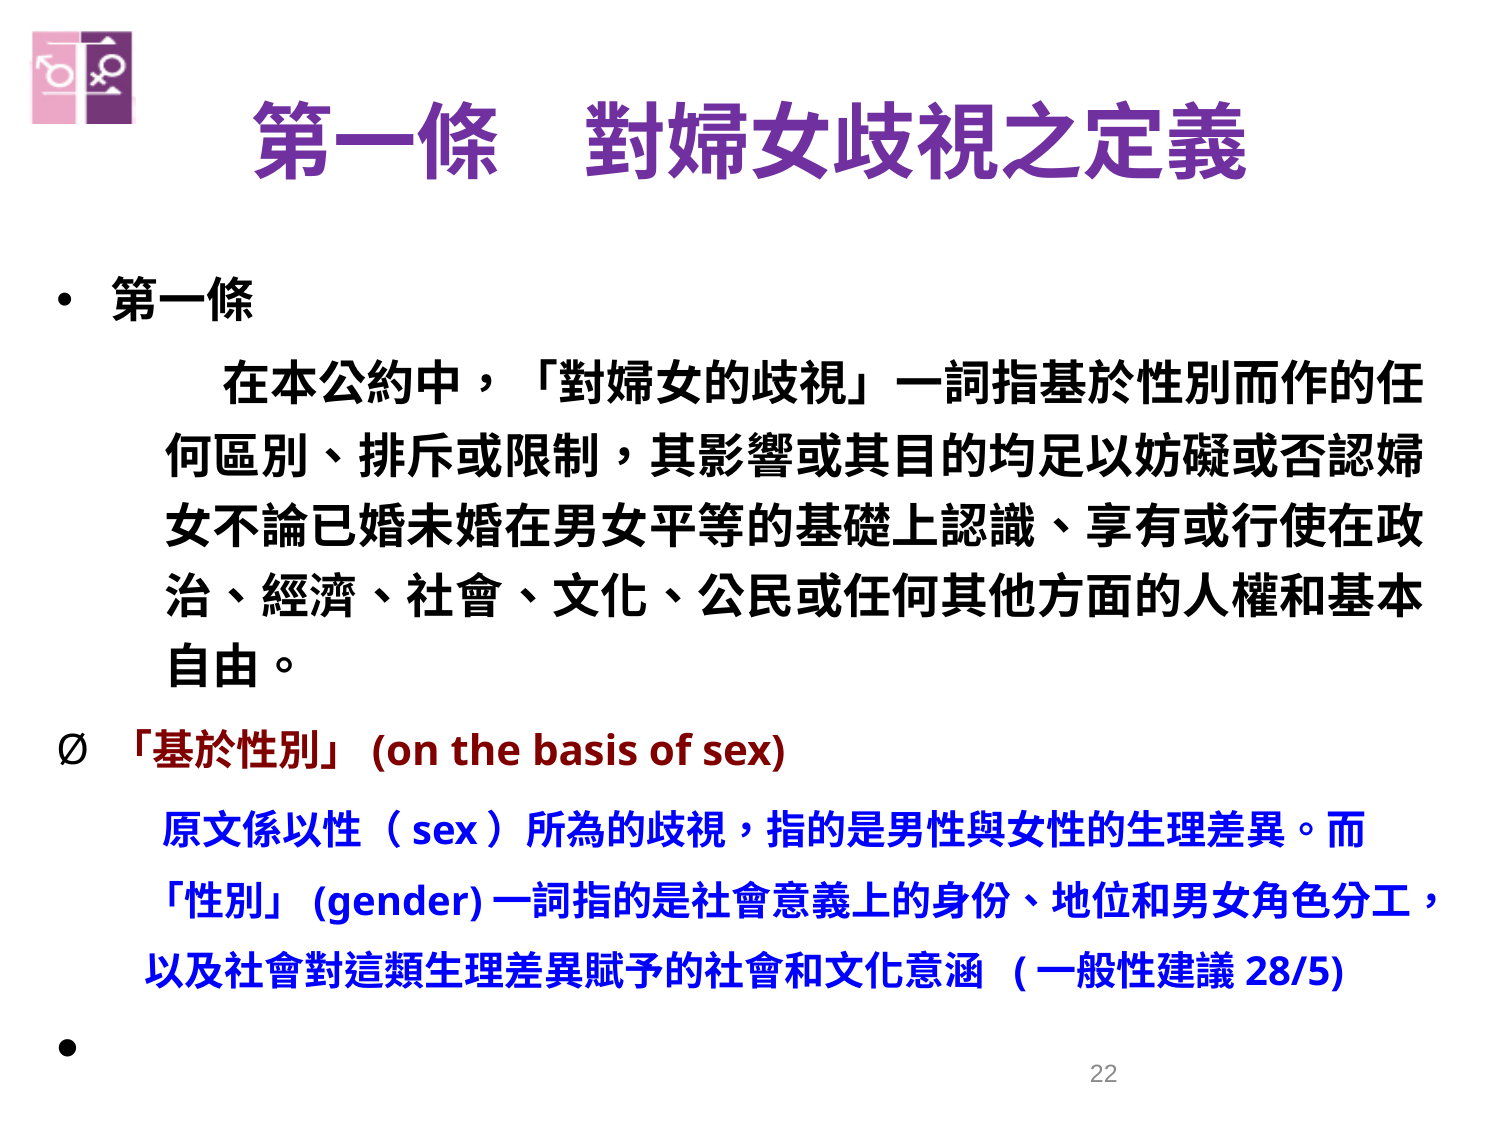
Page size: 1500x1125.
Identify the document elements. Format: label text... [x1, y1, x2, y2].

list 第一條 在本公約中，「對婦女的歧視」一詞指基於性別而作的任何區別、排斥或限制，其影響或其目的均足以妨礙或否認婦女不論已婚未婚在男女平等的基礎上認識、享有或行使在政治、經濟、社會、文化、公民或任何其他方面的人權和基本自由。 「基於性別」(on the basis of sex) 原文係以性（sex）所為的歧視，指的是男性與女性的生理差異。而「性別」(gender)一詞指的是社會意義上的身份、地位和男女角色分工，以及社會對這類生理差異賦予的社會和文化意涵 (一般性建議28/5) [41, 262, 1442, 1051]
text_box 22 [1074, 1042, 1426, 1103]
title 第一條 對婦女歧視之定義 [75, 45, 1426, 233]
